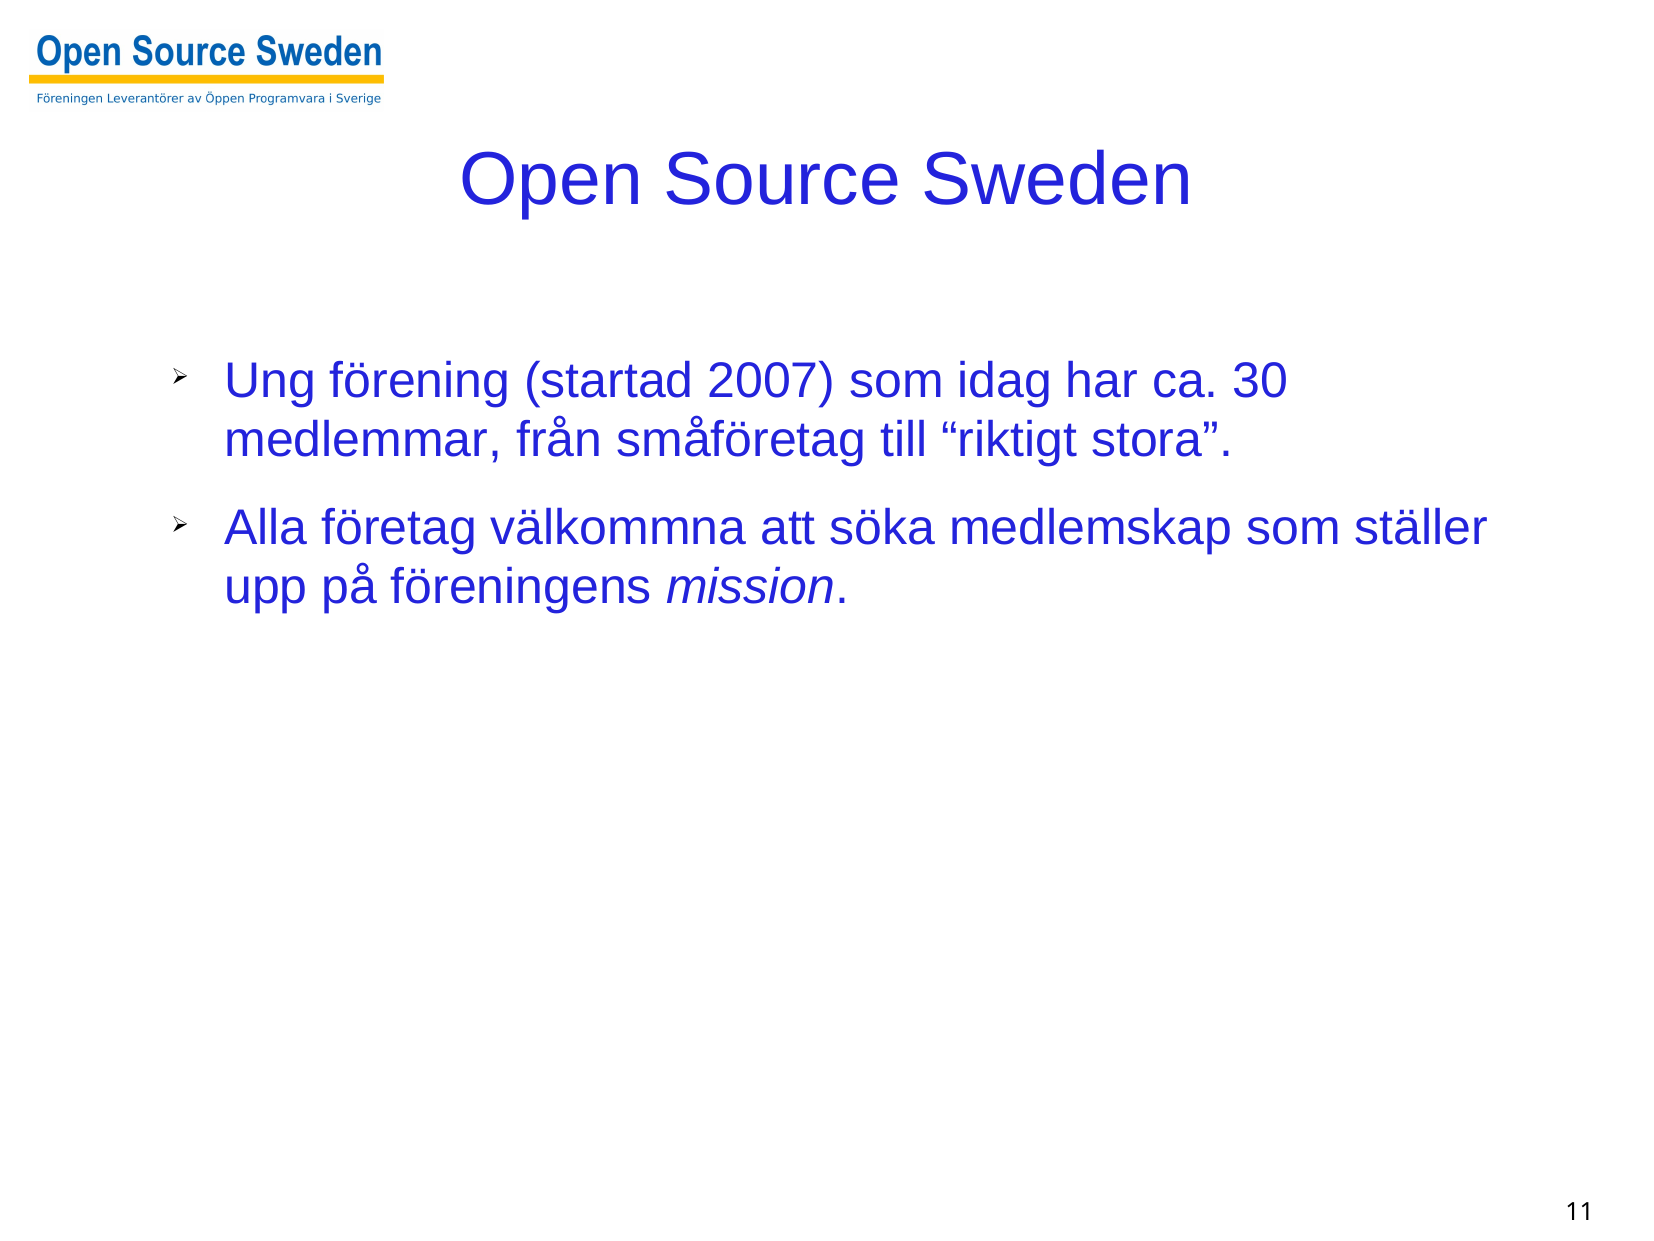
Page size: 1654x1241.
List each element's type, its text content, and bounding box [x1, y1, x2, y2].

list Ung förening (startad 2007) som idag har ca. 30 medlemmar, från småföretag till “riktigt stora”. Alla företag välkommna att söka medlemskap som ställer upp på föreningens mission. [153, 259, 1565, 1082]
title Open Source Sweden [82, 114, 1571, 243]
picture [29, 29, 384, 112]
